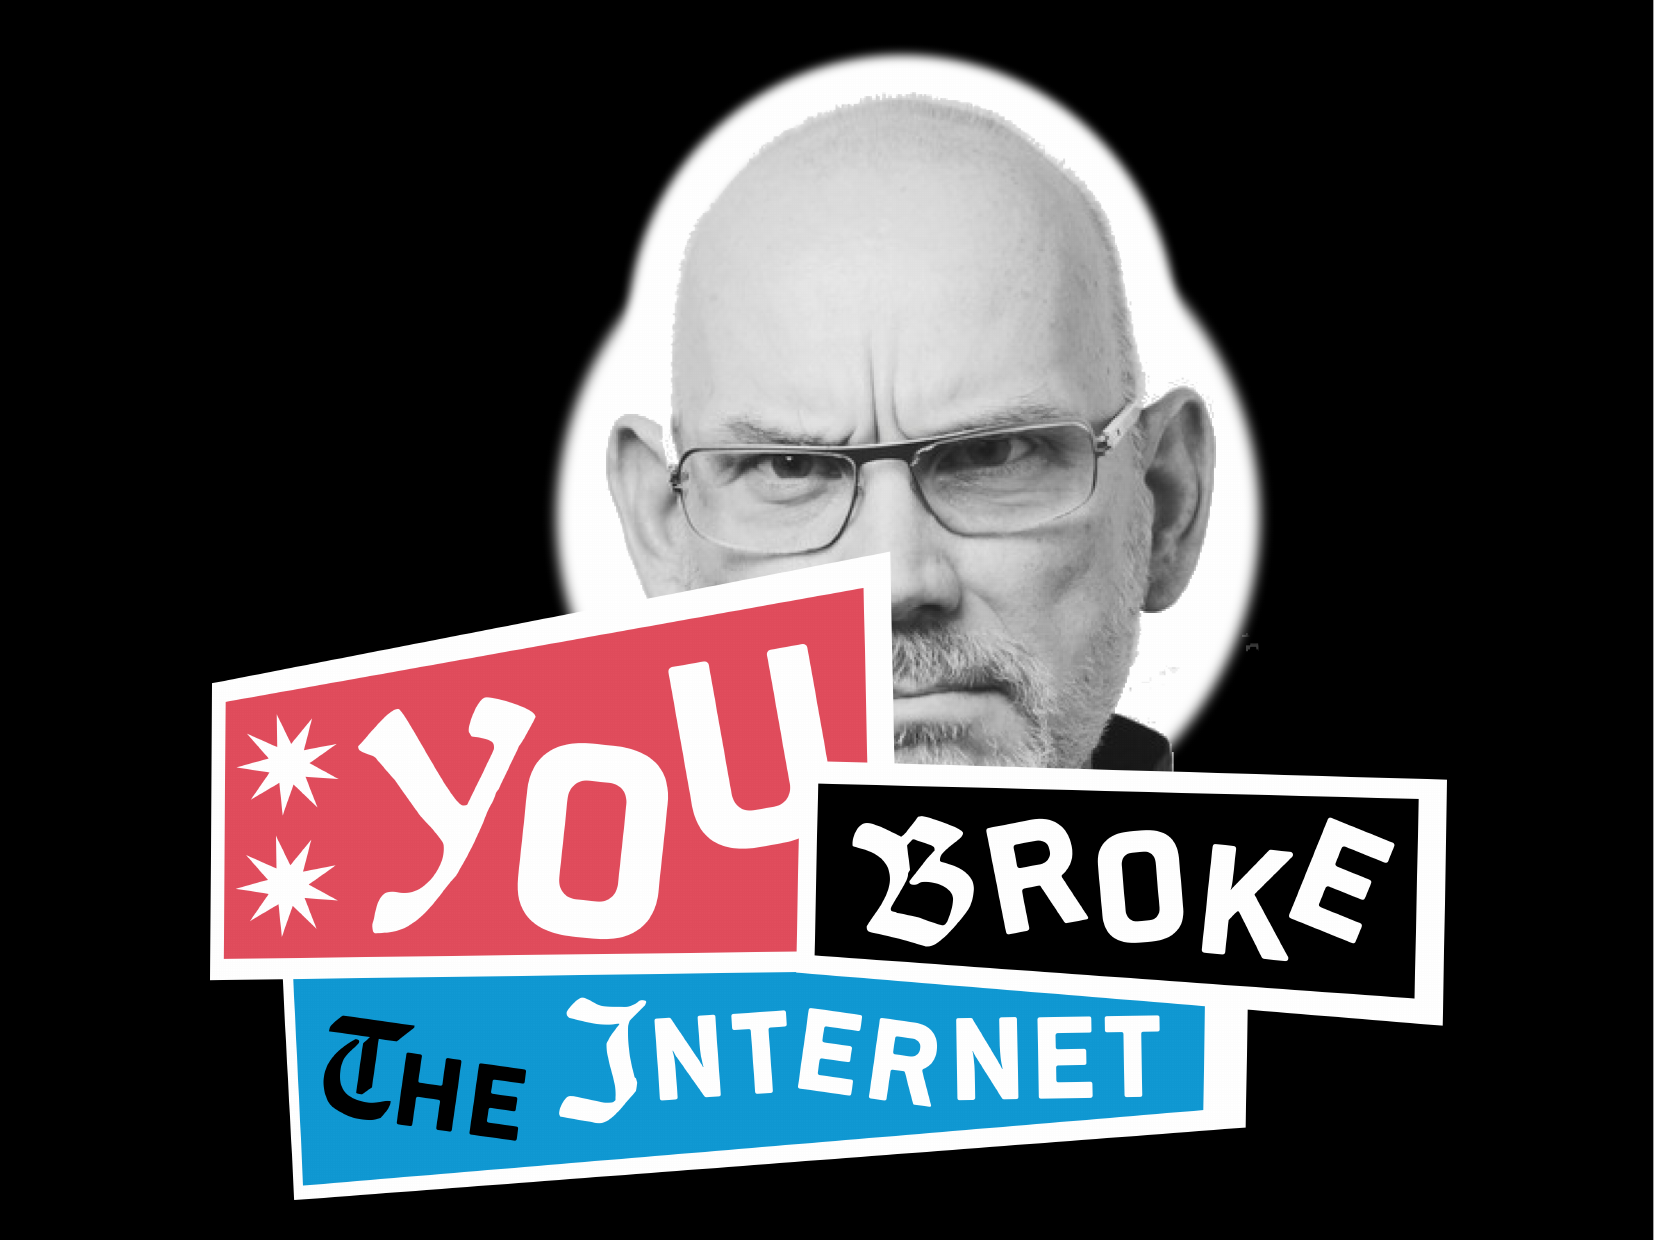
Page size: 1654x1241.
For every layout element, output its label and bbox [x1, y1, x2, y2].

picture [210, 0, 1447, 1201]
